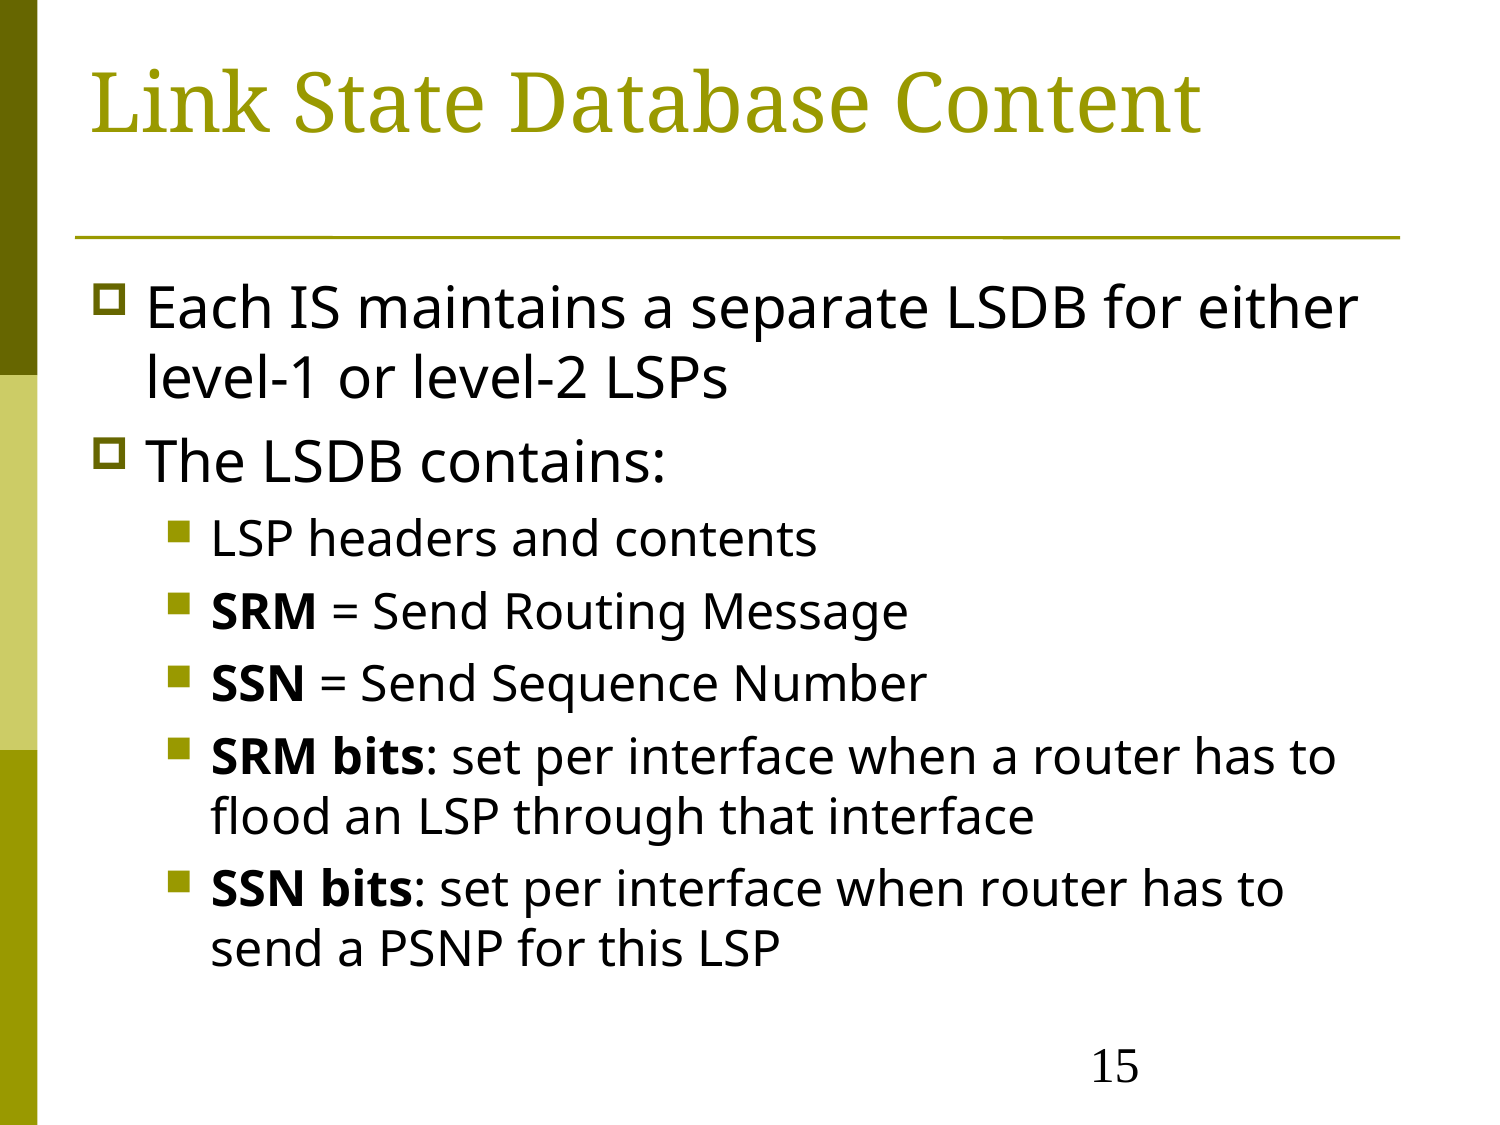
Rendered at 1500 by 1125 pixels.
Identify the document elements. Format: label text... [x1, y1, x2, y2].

list Each IS maintains a separate LSDB for either level-1 or level-2 LSPs The LSDB contains: LSP headers and contents SRM = Send Routing Message SSN = Send Sequence Number SRM bits: set per interface when a router has to flood an LSP through that interface SSN bits: set per interface when router has to send a PSNP for this LSP [75, 262, 1426, 1006]
title Link State Database Content [75, 41, 1426, 157]
text_box <number> [1074, 1025, 1425, 1101]
